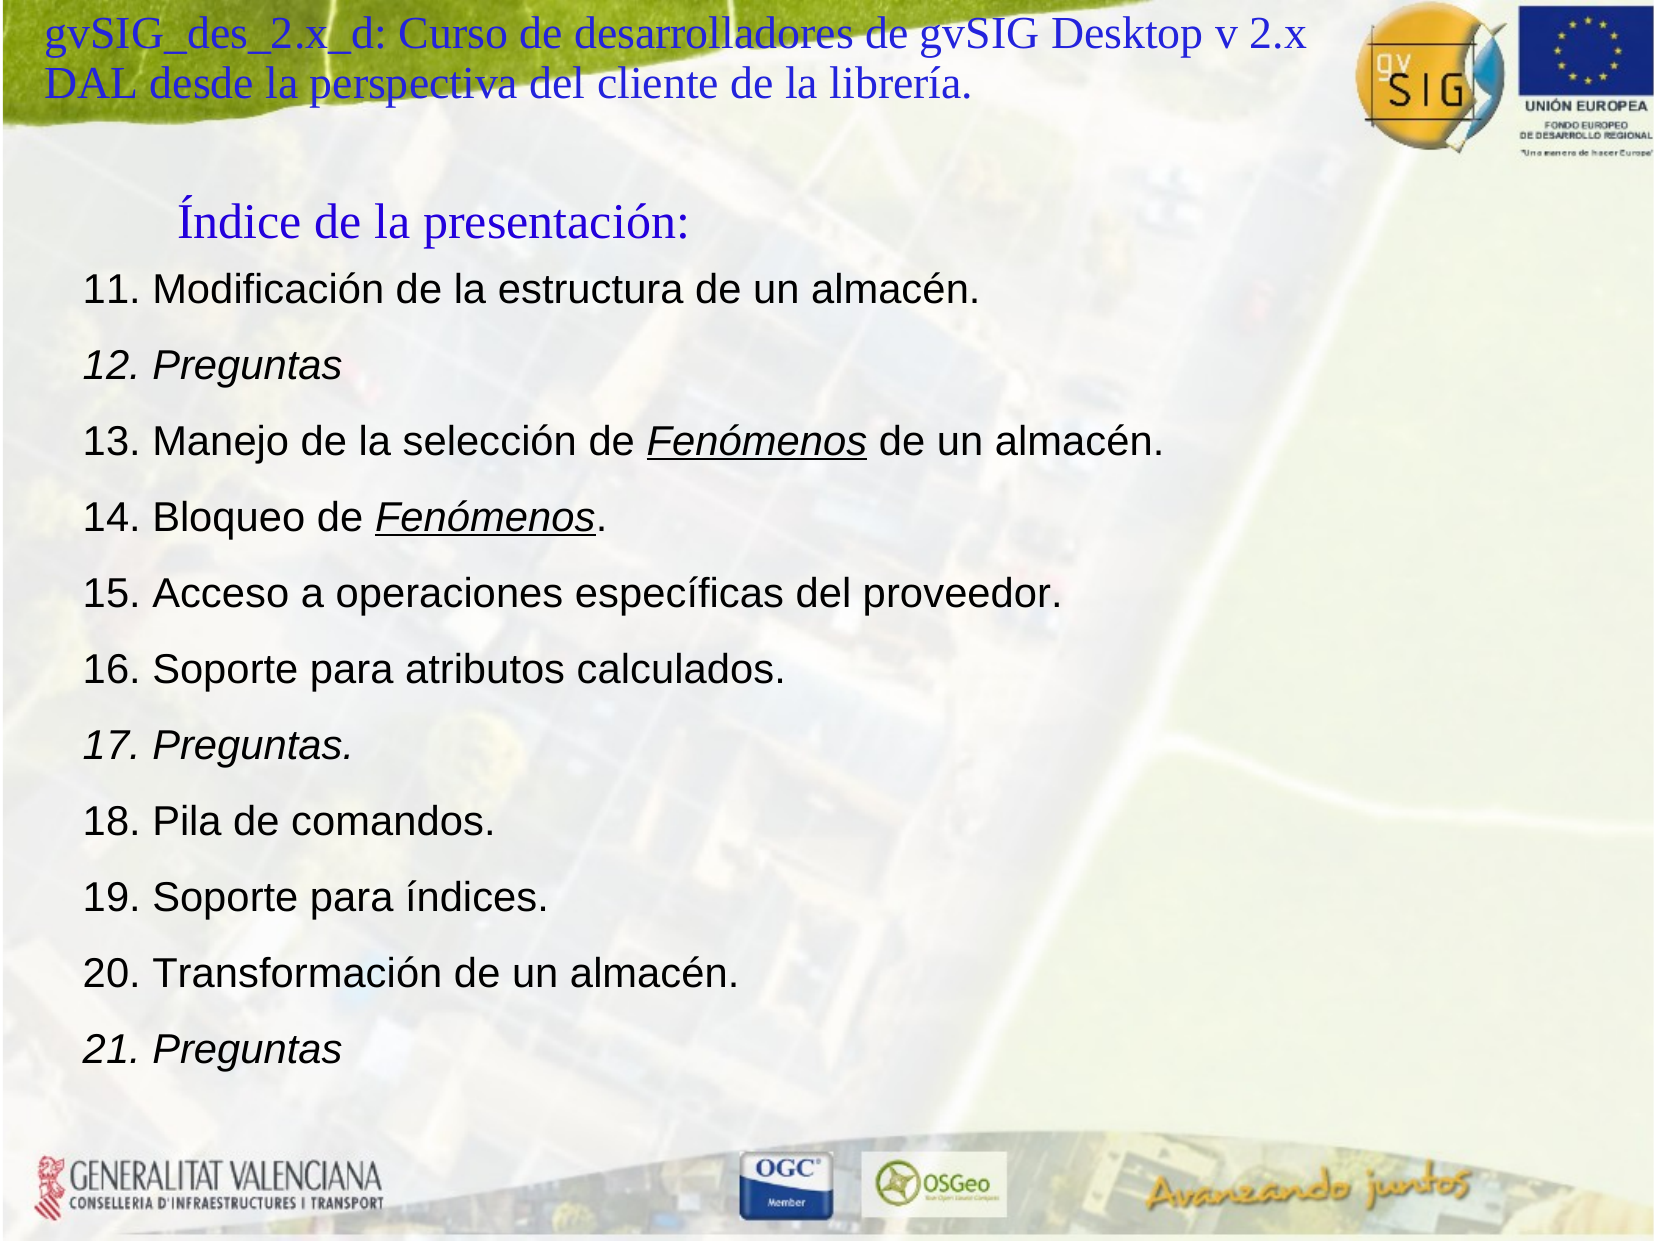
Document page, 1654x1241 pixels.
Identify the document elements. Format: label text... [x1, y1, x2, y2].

title Índice de la presentación: [177, 88, 1329, 265]
picture [2, 0, 1654, 1241]
list 11. Modificación de la estructura de un almacén. 12. Preguntas 13. Manejo de la selección de Fenómenos de un almacén. 14. Bloqueo de Fenómenos. 15. Acceso a operaciones específicas del proveedor. 16. Soporte para atributos calculados. 17. Preguntas. 18. Pila de comandos. 19. Soporte para índices. 20. Transformación de un almacén. 21. Preguntas [82, 265, 1571, 1073]
